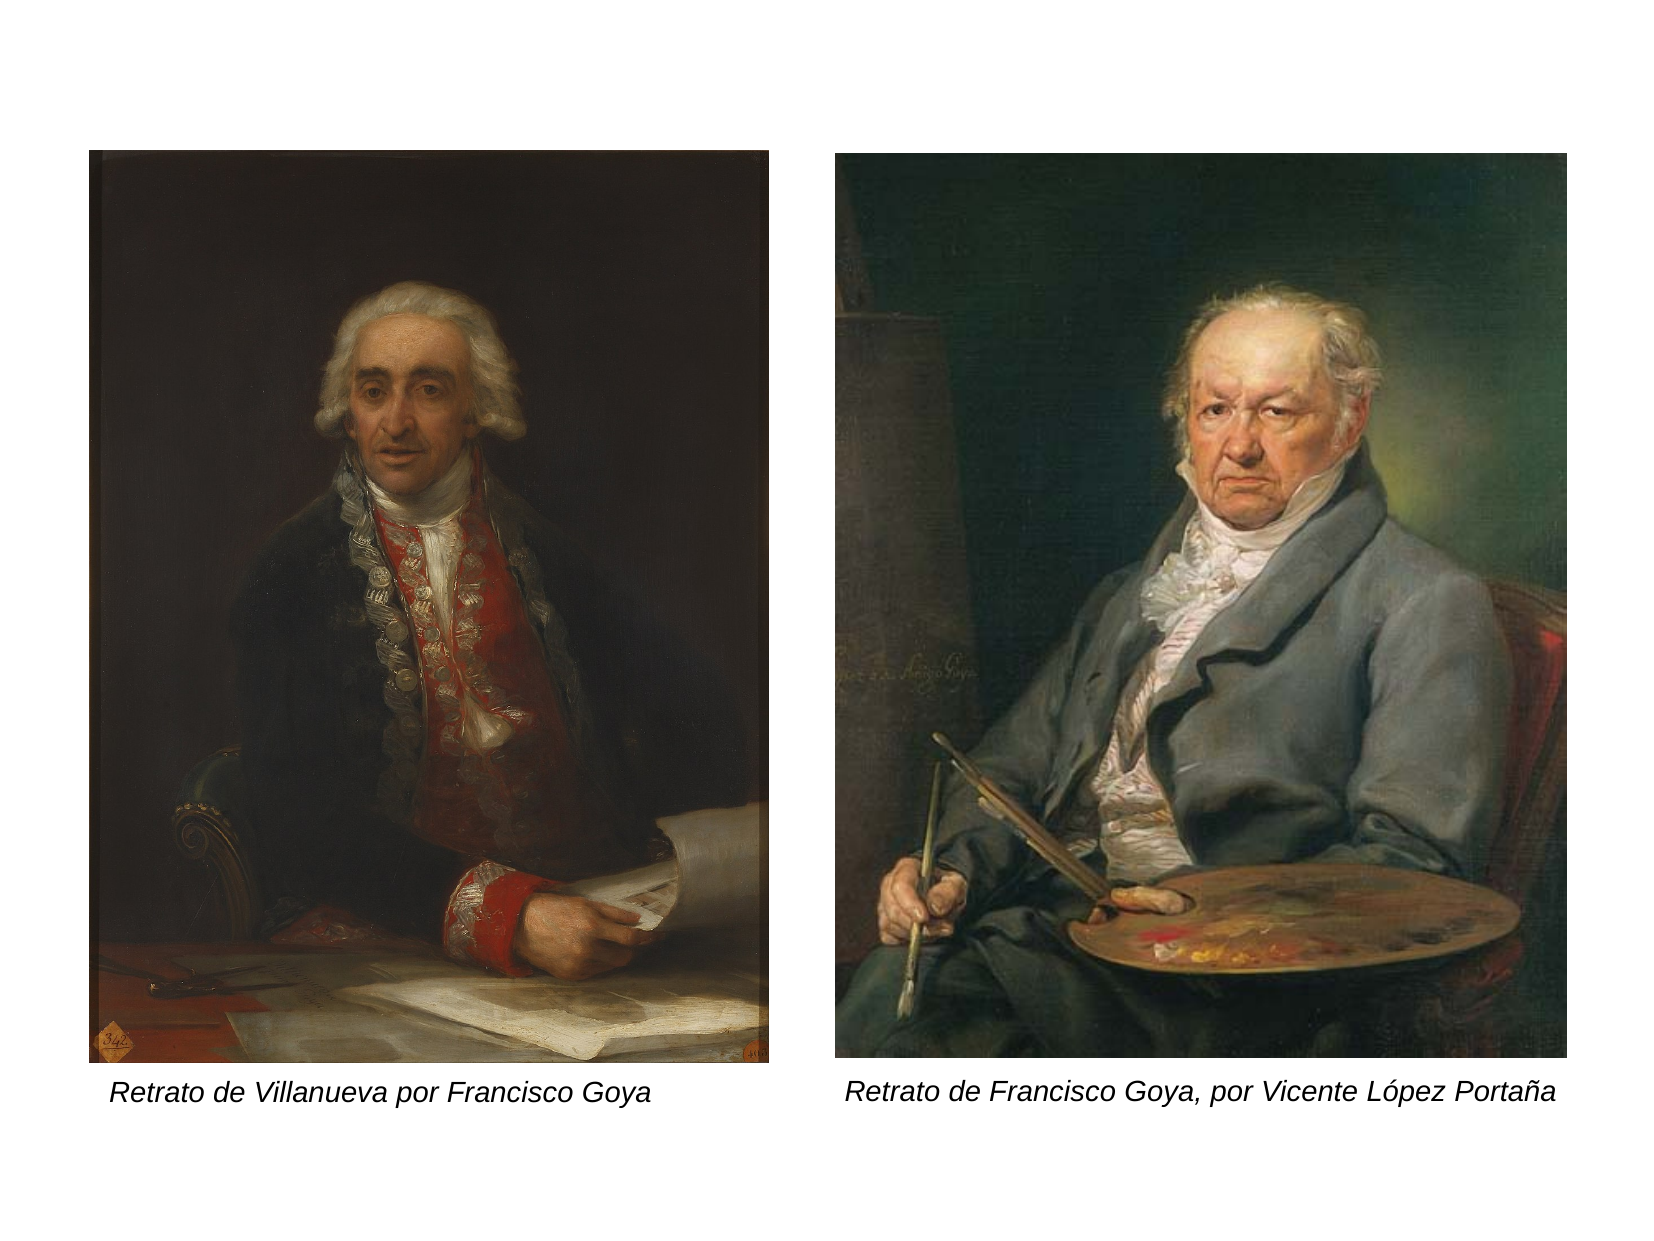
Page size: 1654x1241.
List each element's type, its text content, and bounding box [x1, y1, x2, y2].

picture [835, 153, 1567, 1058]
picture [89, 150, 769, 1063]
text_box Retrato de Villanueva por Francisco Goya [94, 1068, 668, 1117]
text_box Retrato de Francisco Goya, por Vicente López Portaña [829, 1067, 1601, 1152]
